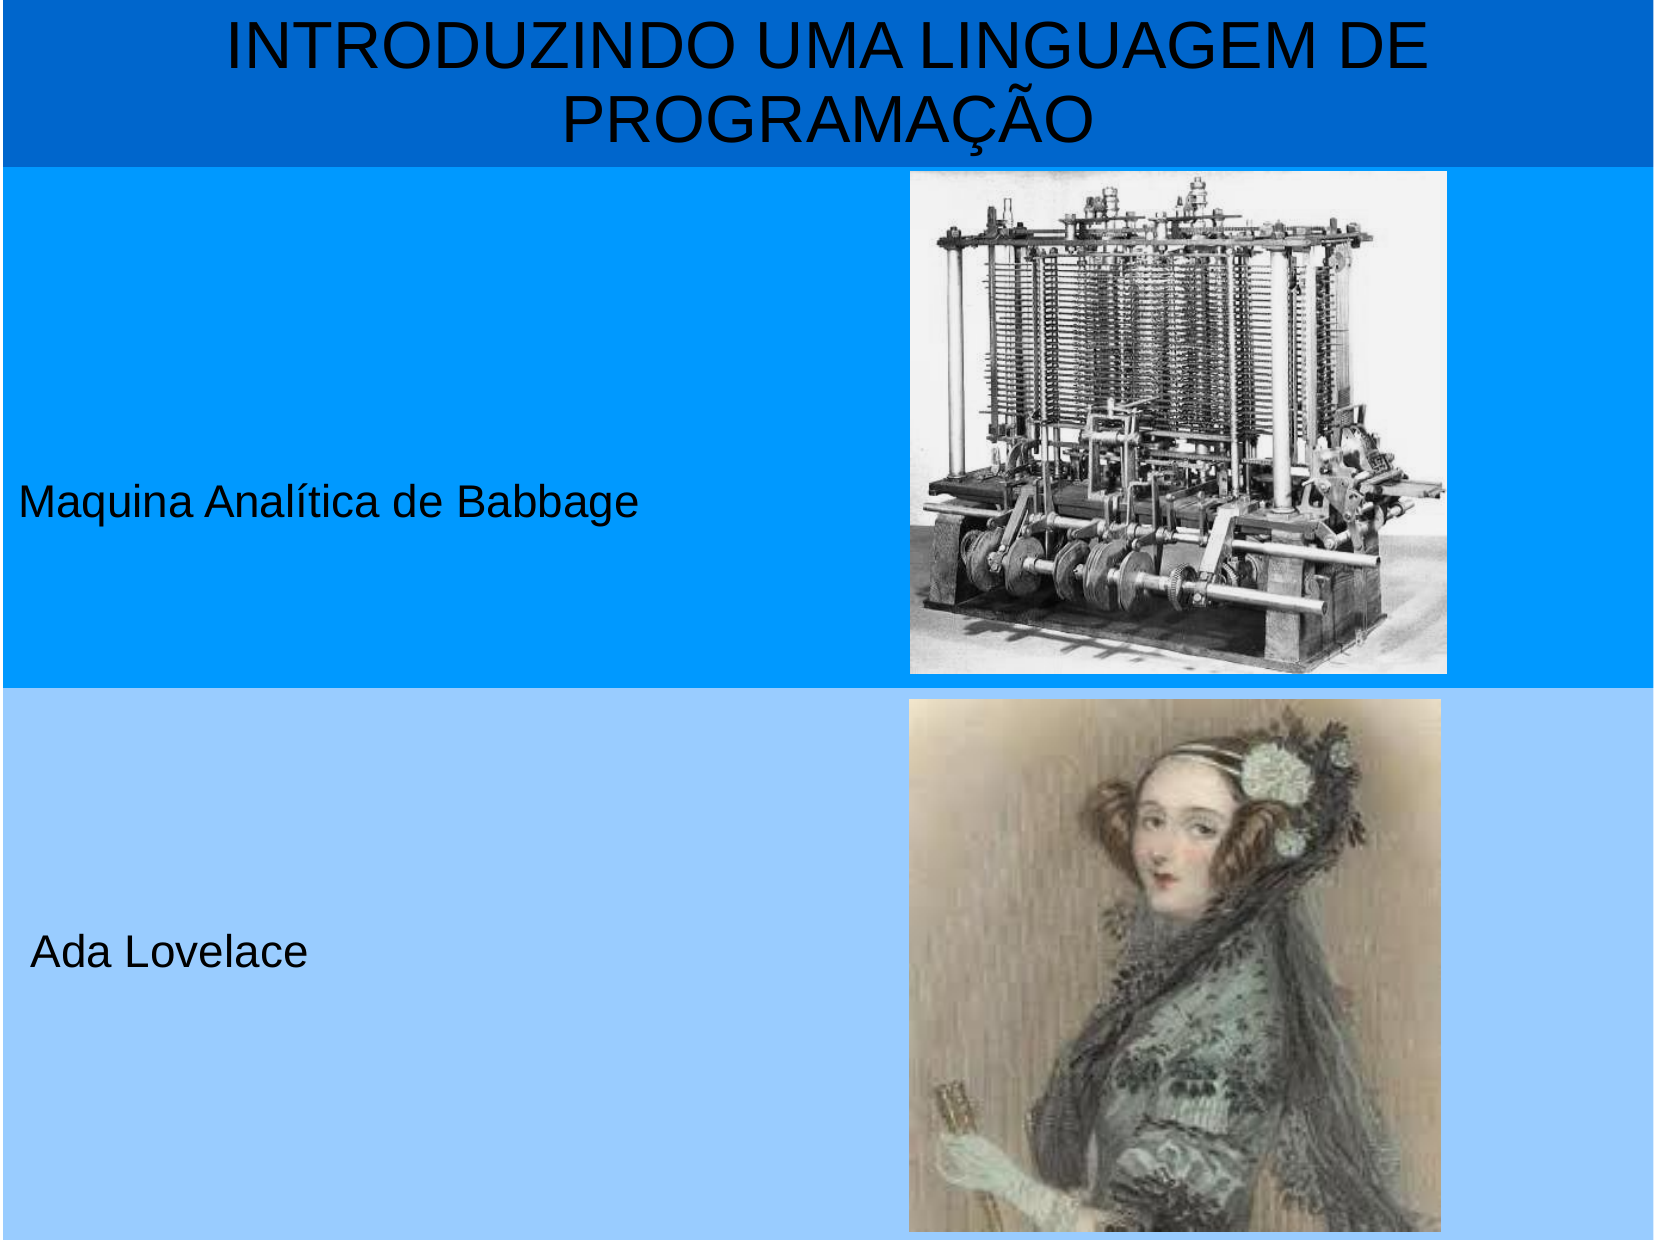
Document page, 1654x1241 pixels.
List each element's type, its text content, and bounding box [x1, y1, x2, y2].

table_cell Ada Lovelace [3, 688, 1654, 1240]
picture [910, 171, 1447, 674]
picture [909, 699, 1441, 1232]
table_cell Maquina Analítica de Babbage [3, 167, 1654, 688]
table_header INTRODUZINDO UMA LINGUAGEM DE PROGRAMAÇÃO [3, 0, 1654, 167]
